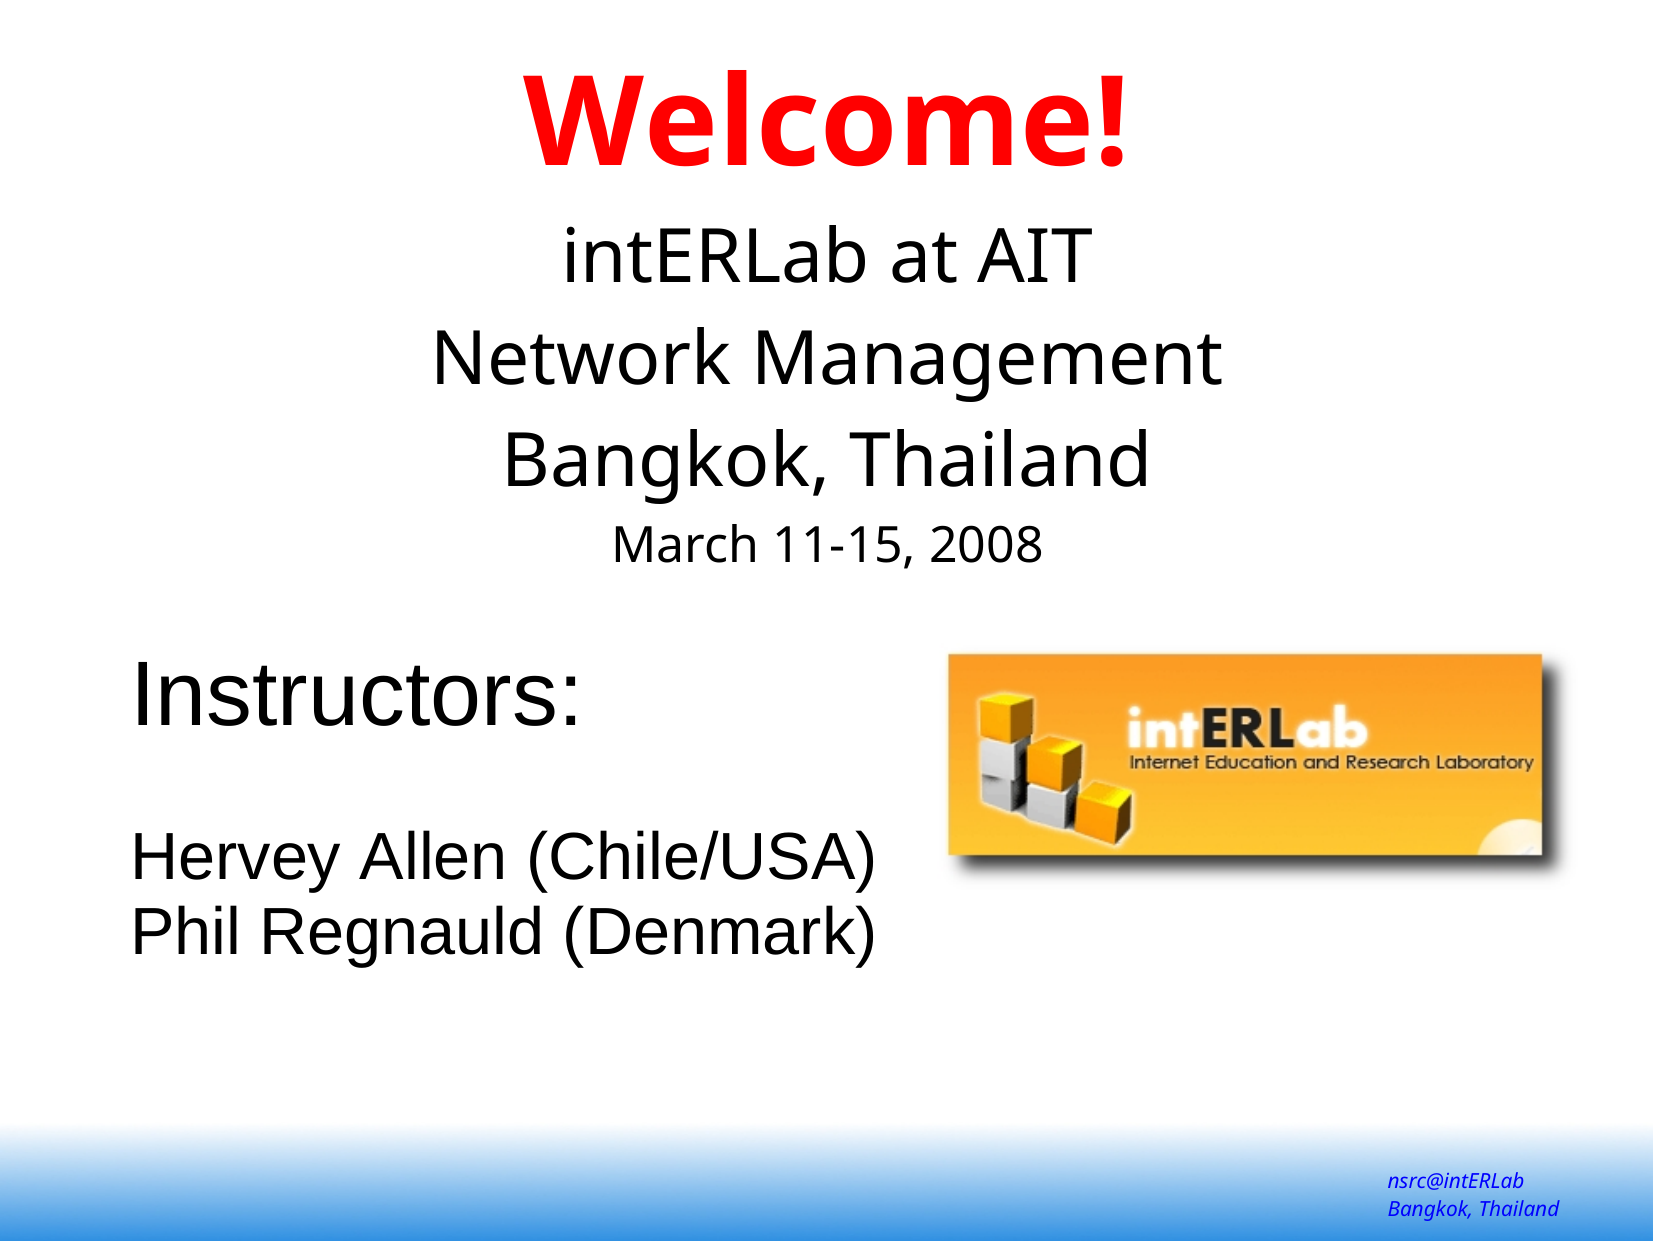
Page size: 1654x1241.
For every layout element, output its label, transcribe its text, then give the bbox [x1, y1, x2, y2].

list Instructors: Hervey Allen (Chile/USA) Phil Regnauld (Denmark) [112, 642, 1552, 1088]
picture [0, 1122, 1653, 1241]
title Welcome! intERLab at AIT Network Management Bangkok, Thailand March 11-15, 2008 [121, 39, 1534, 569]
picture [937, 643, 1581, 893]
